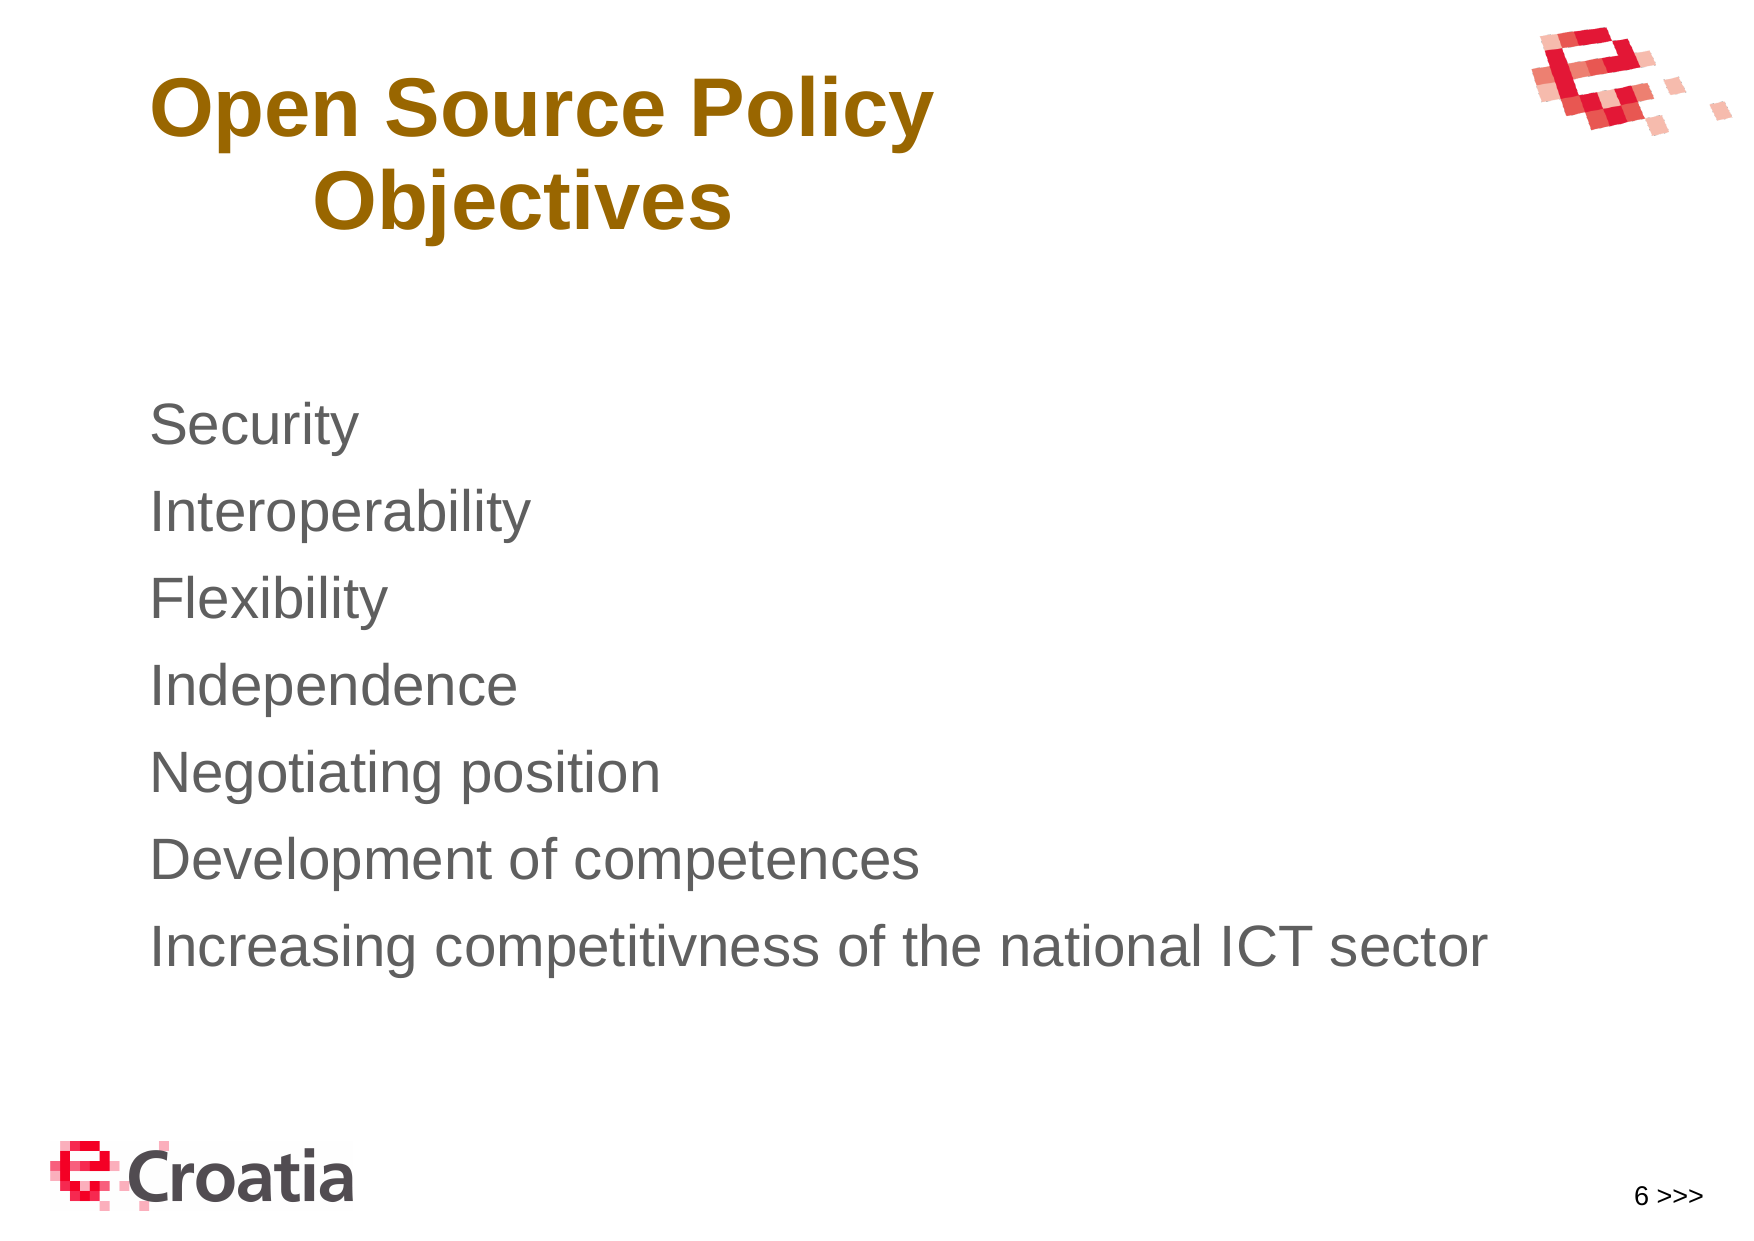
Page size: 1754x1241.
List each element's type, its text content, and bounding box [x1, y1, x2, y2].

picture [50, 1141, 353, 1211]
list Security Interoperability Flexibility Independence Negotiating position Development of competences Increasing competitivness of the national ICT sector [132, 383, 1657, 1105]
title Open Source Policy Objectives [132, 53, 1504, 278]
picture [1526, 23, 1736, 140]
